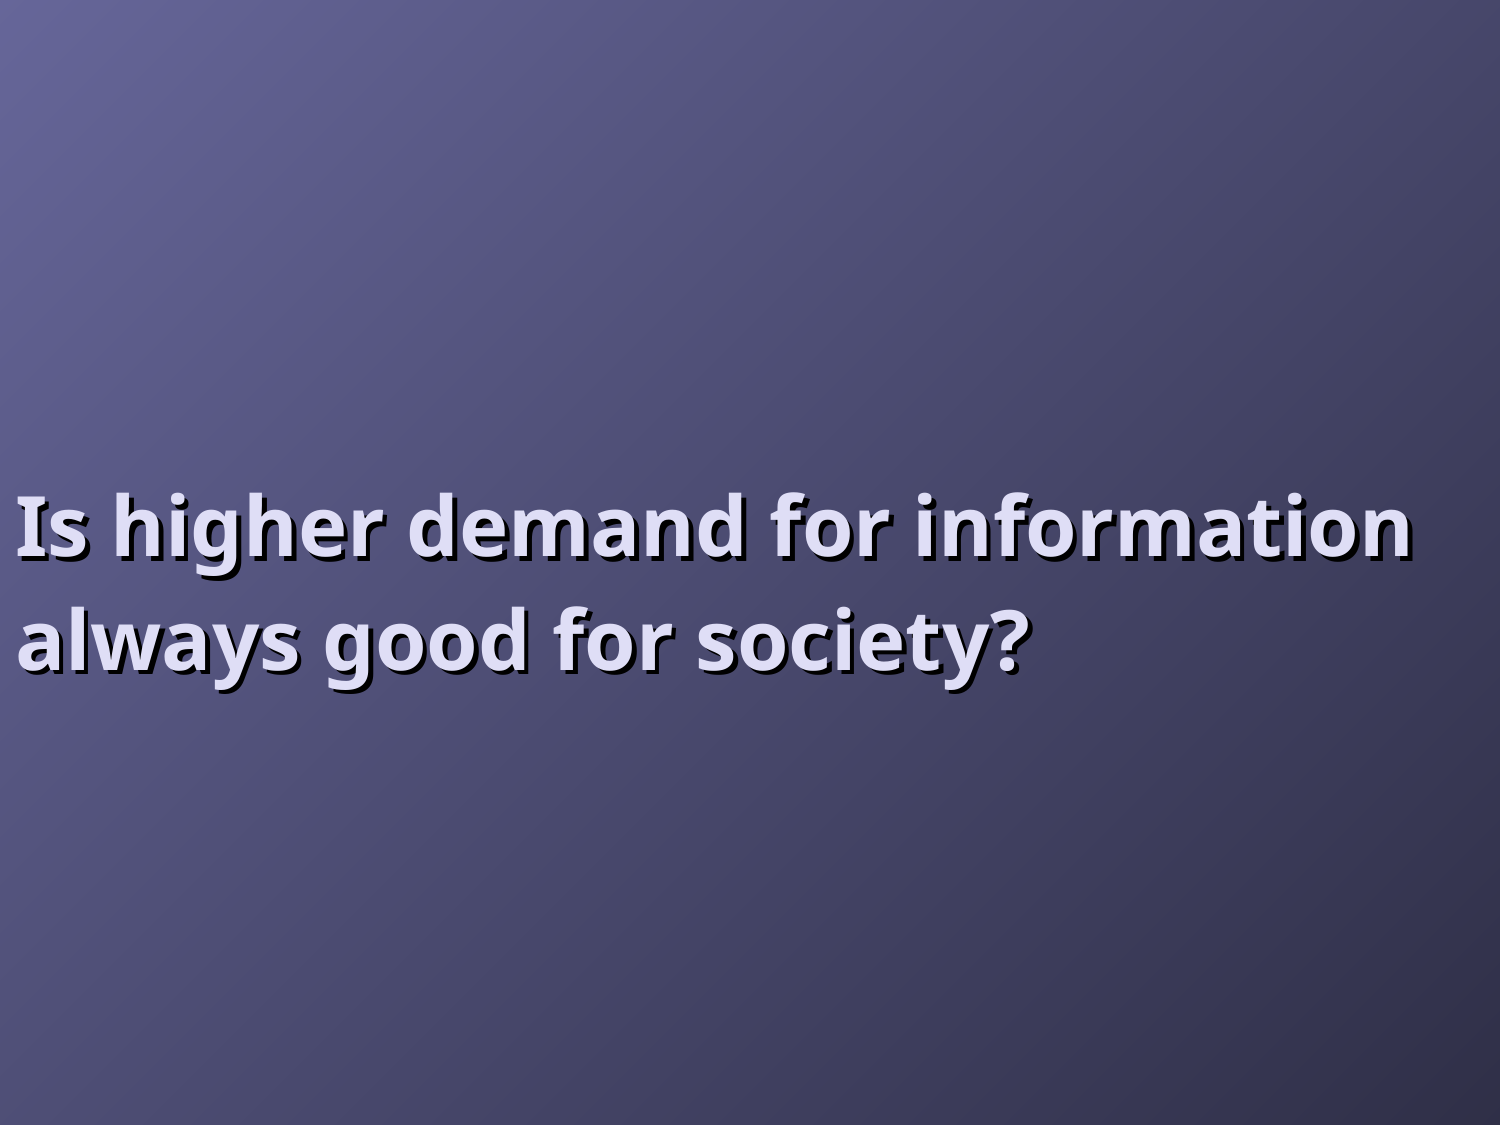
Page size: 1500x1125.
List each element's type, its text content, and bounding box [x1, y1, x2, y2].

title Is higher demand for information always good for society? [0, 473, 1500, 689]
